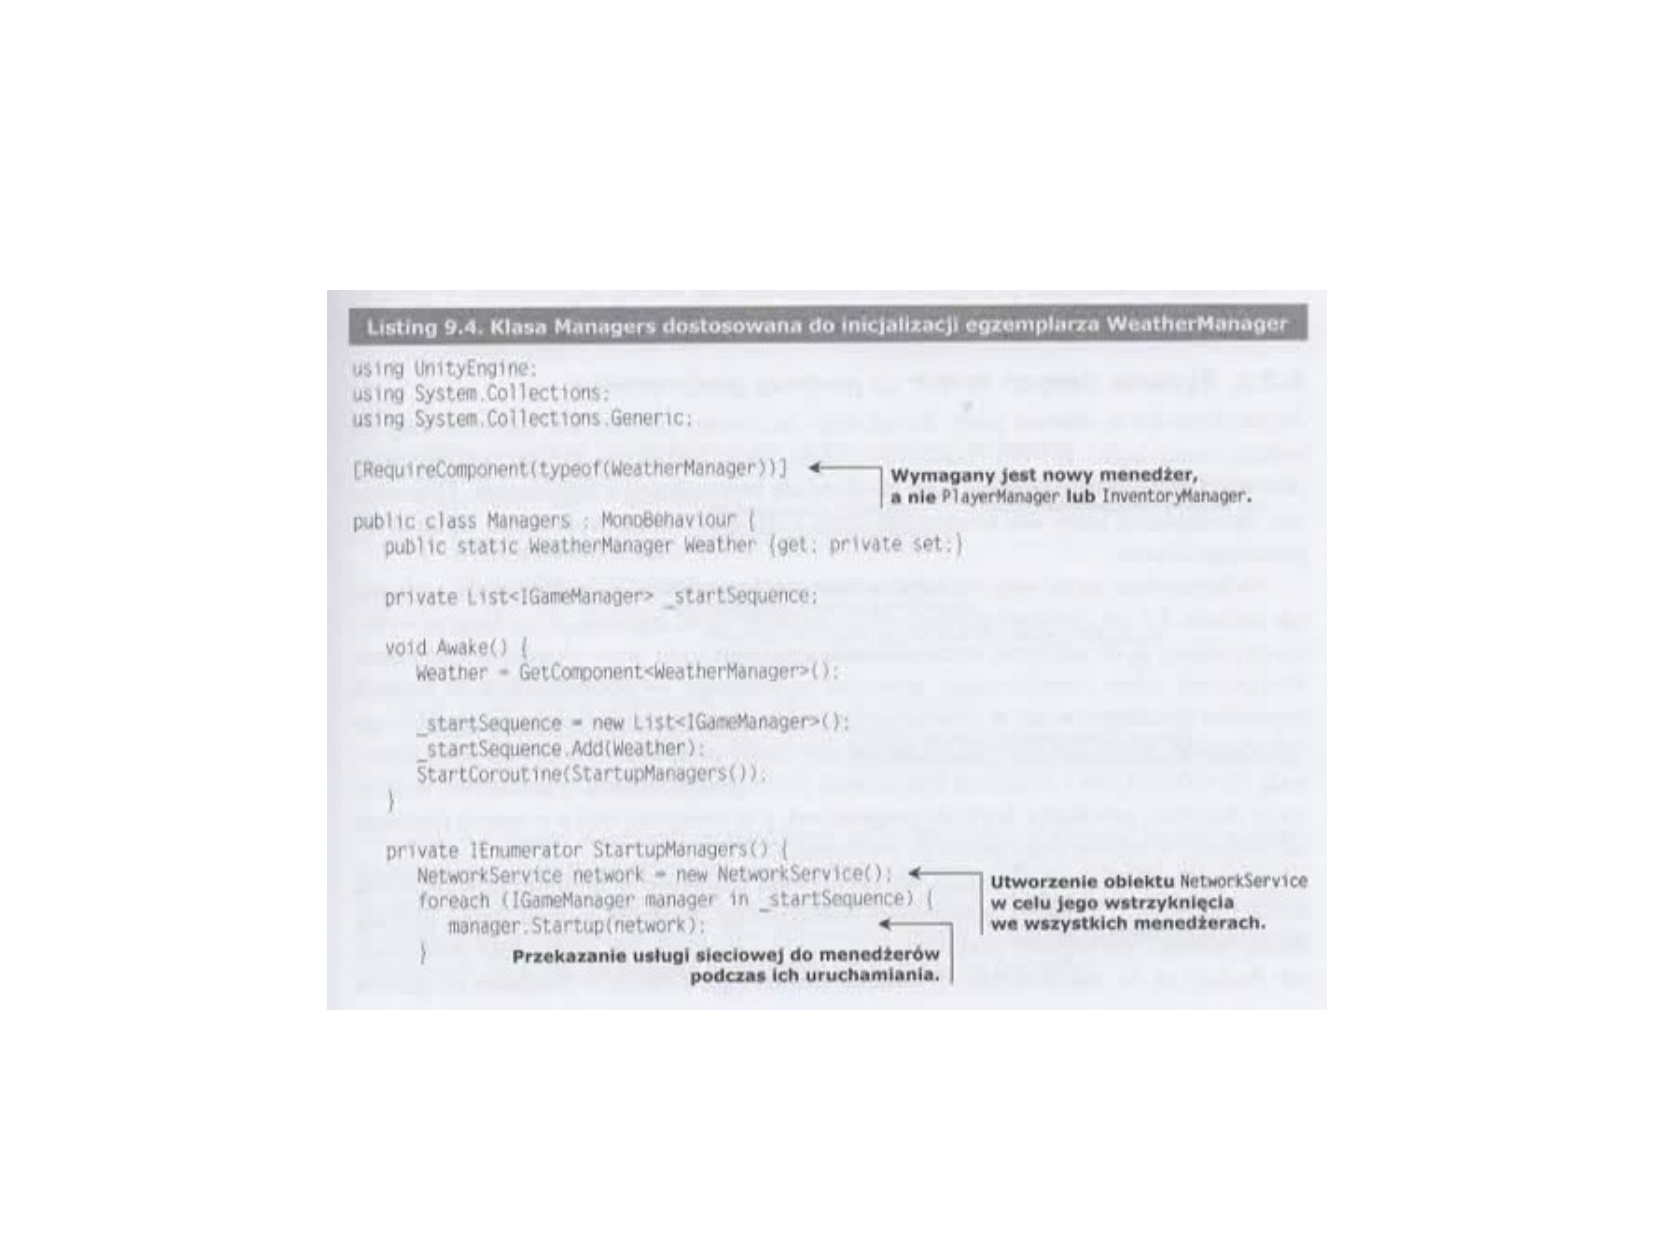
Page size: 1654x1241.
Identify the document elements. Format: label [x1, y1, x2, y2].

picture [327, 290, 1327, 1010]
